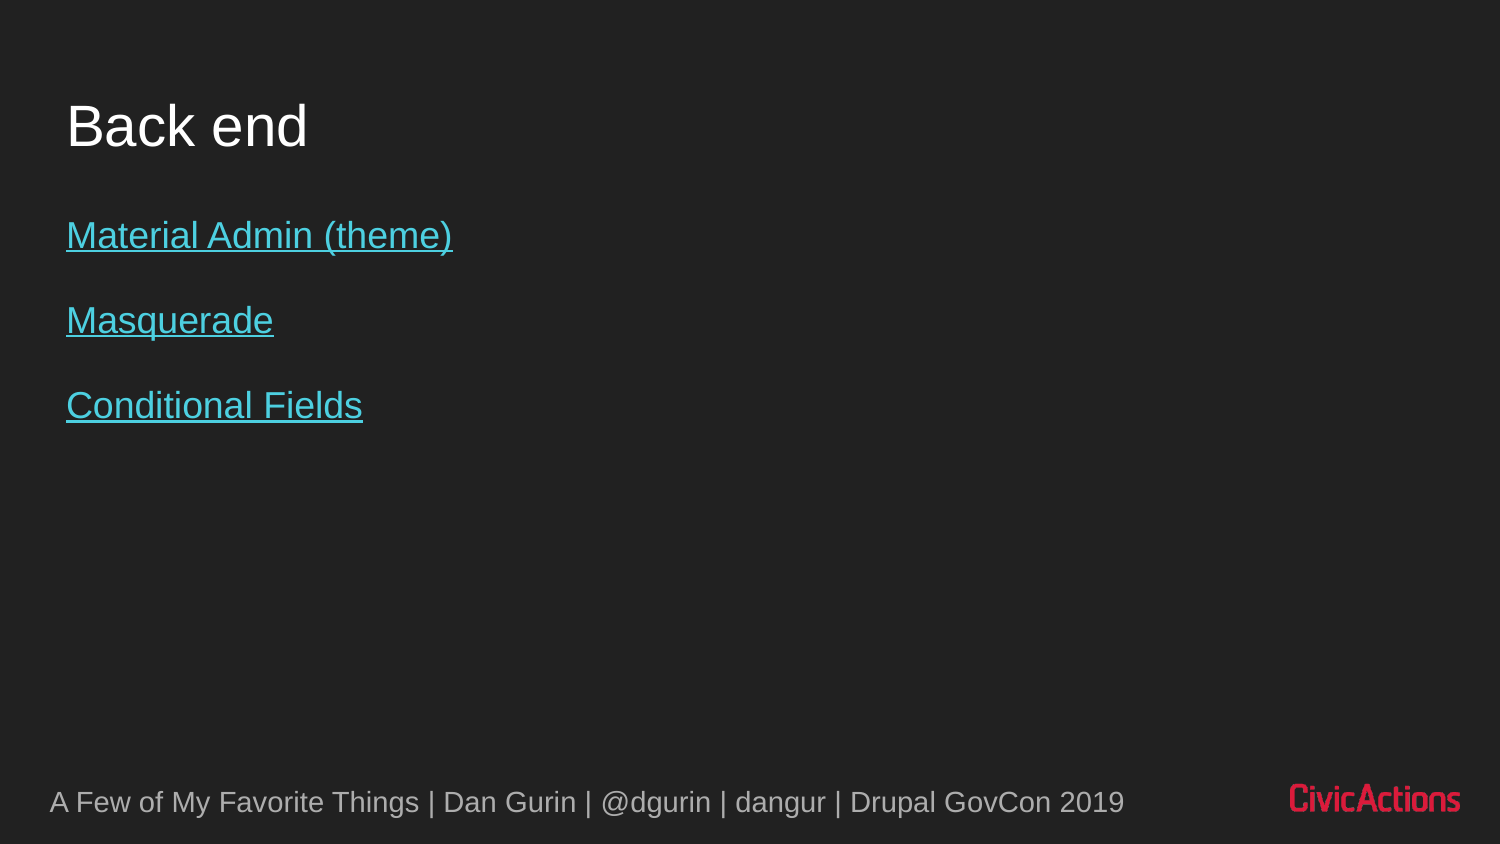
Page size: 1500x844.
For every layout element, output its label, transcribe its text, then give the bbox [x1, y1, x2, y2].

title Back end [51, 72, 1449, 167]
picture [1290, 783, 1460, 812]
list Material Admin (theme) Masquerade Conditional Fields [51, 189, 1449, 750]
